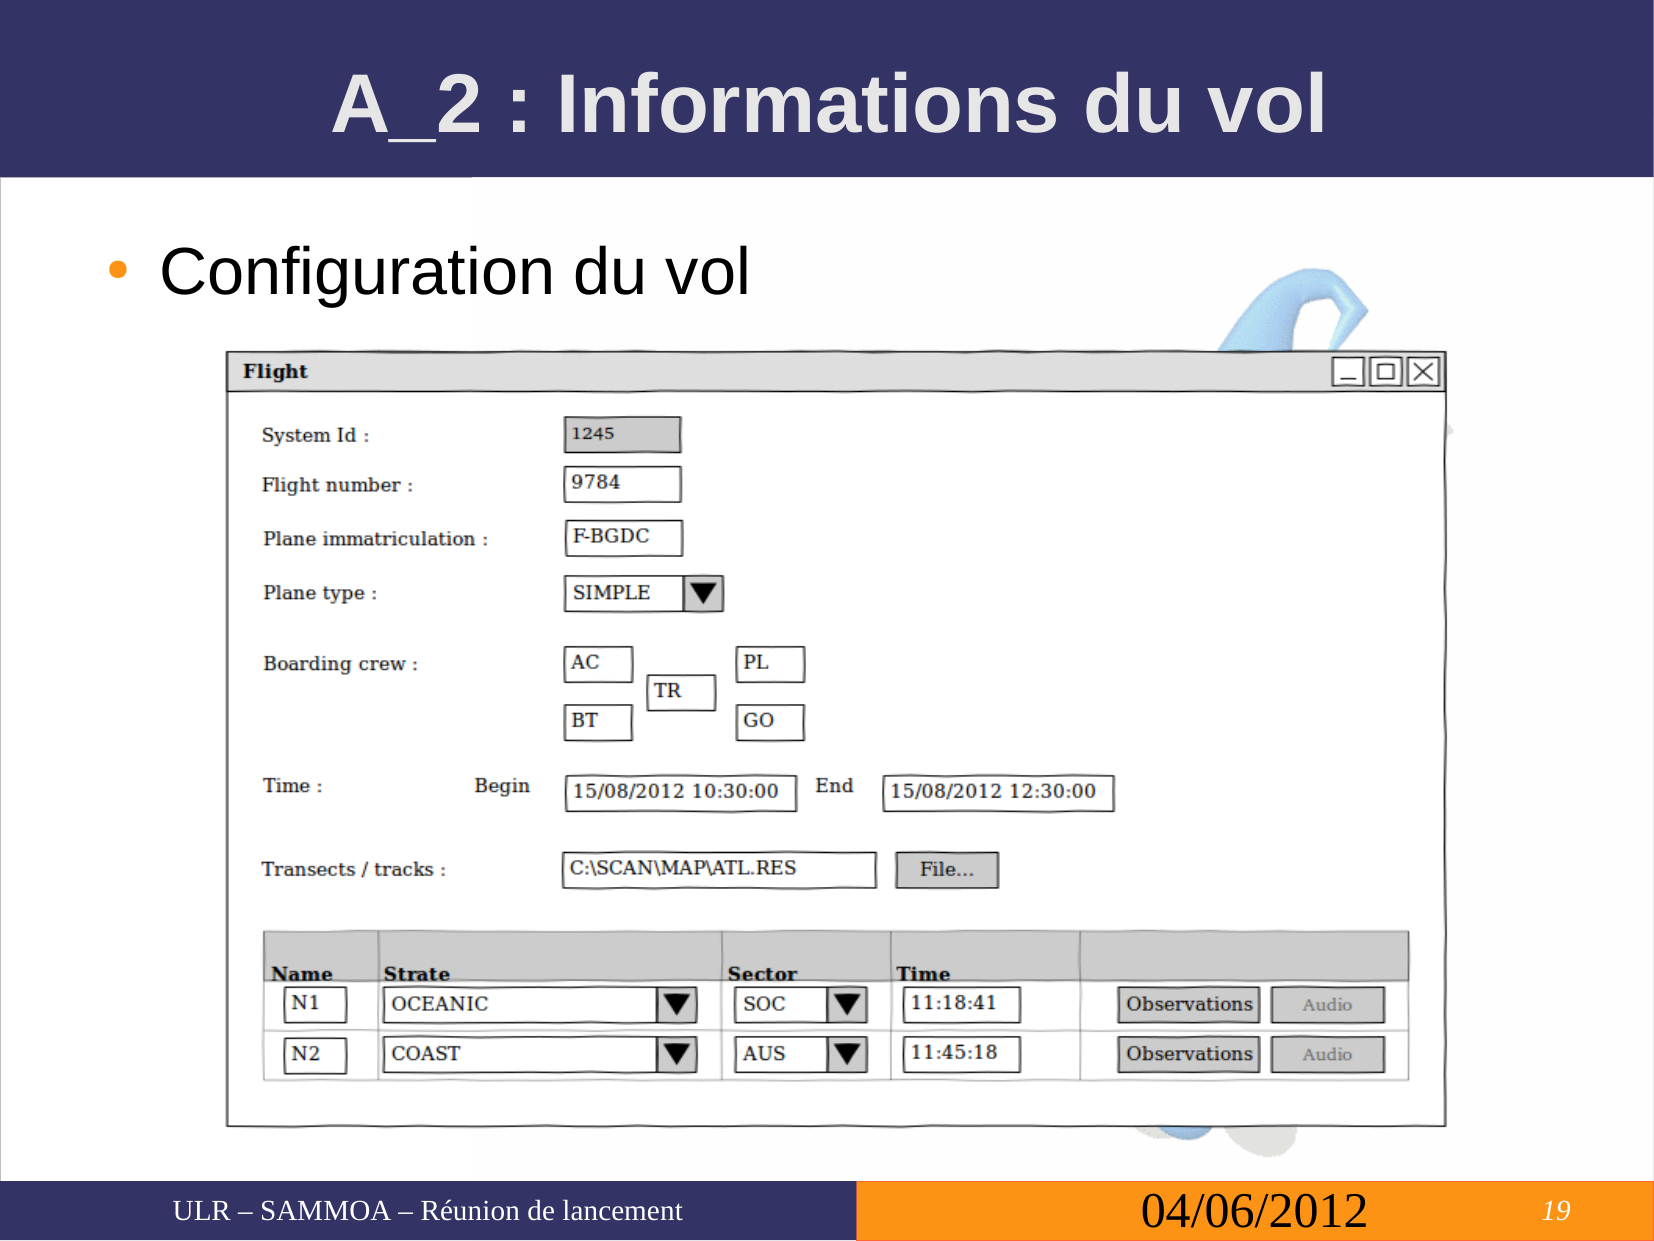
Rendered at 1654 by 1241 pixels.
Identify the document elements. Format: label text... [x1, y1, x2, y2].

picture [204, 178, 1654, 1181]
list Configuration du vol [88, 233, 1595, 1120]
title A_2 : Informations du vol [123, 0, 1536, 208]
